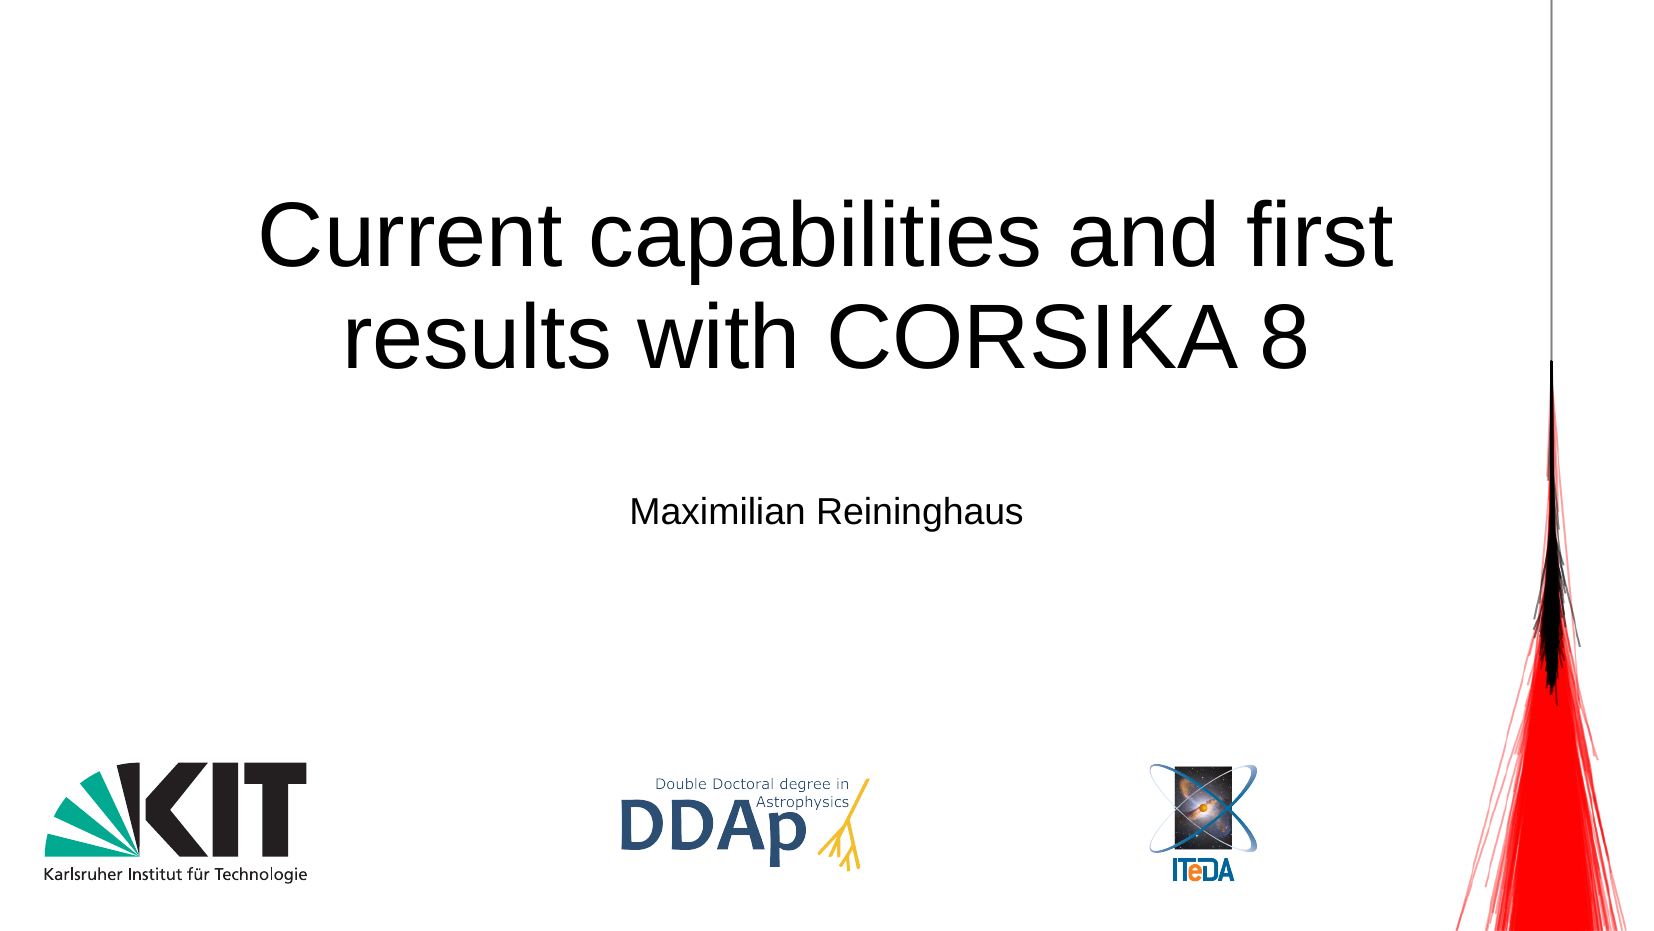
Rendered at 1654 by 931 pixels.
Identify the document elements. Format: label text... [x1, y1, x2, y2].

text_box Maximilian Reininghaus [614, 462, 1039, 562]
picture [41, 761, 308, 886]
picture [1455, 0, 1627, 931]
title Current capabilities and first results with CORSIKA 8 [82, 183, 1455, 389]
picture [1147, 761, 1260, 886]
picture [593, 761, 885, 886]
